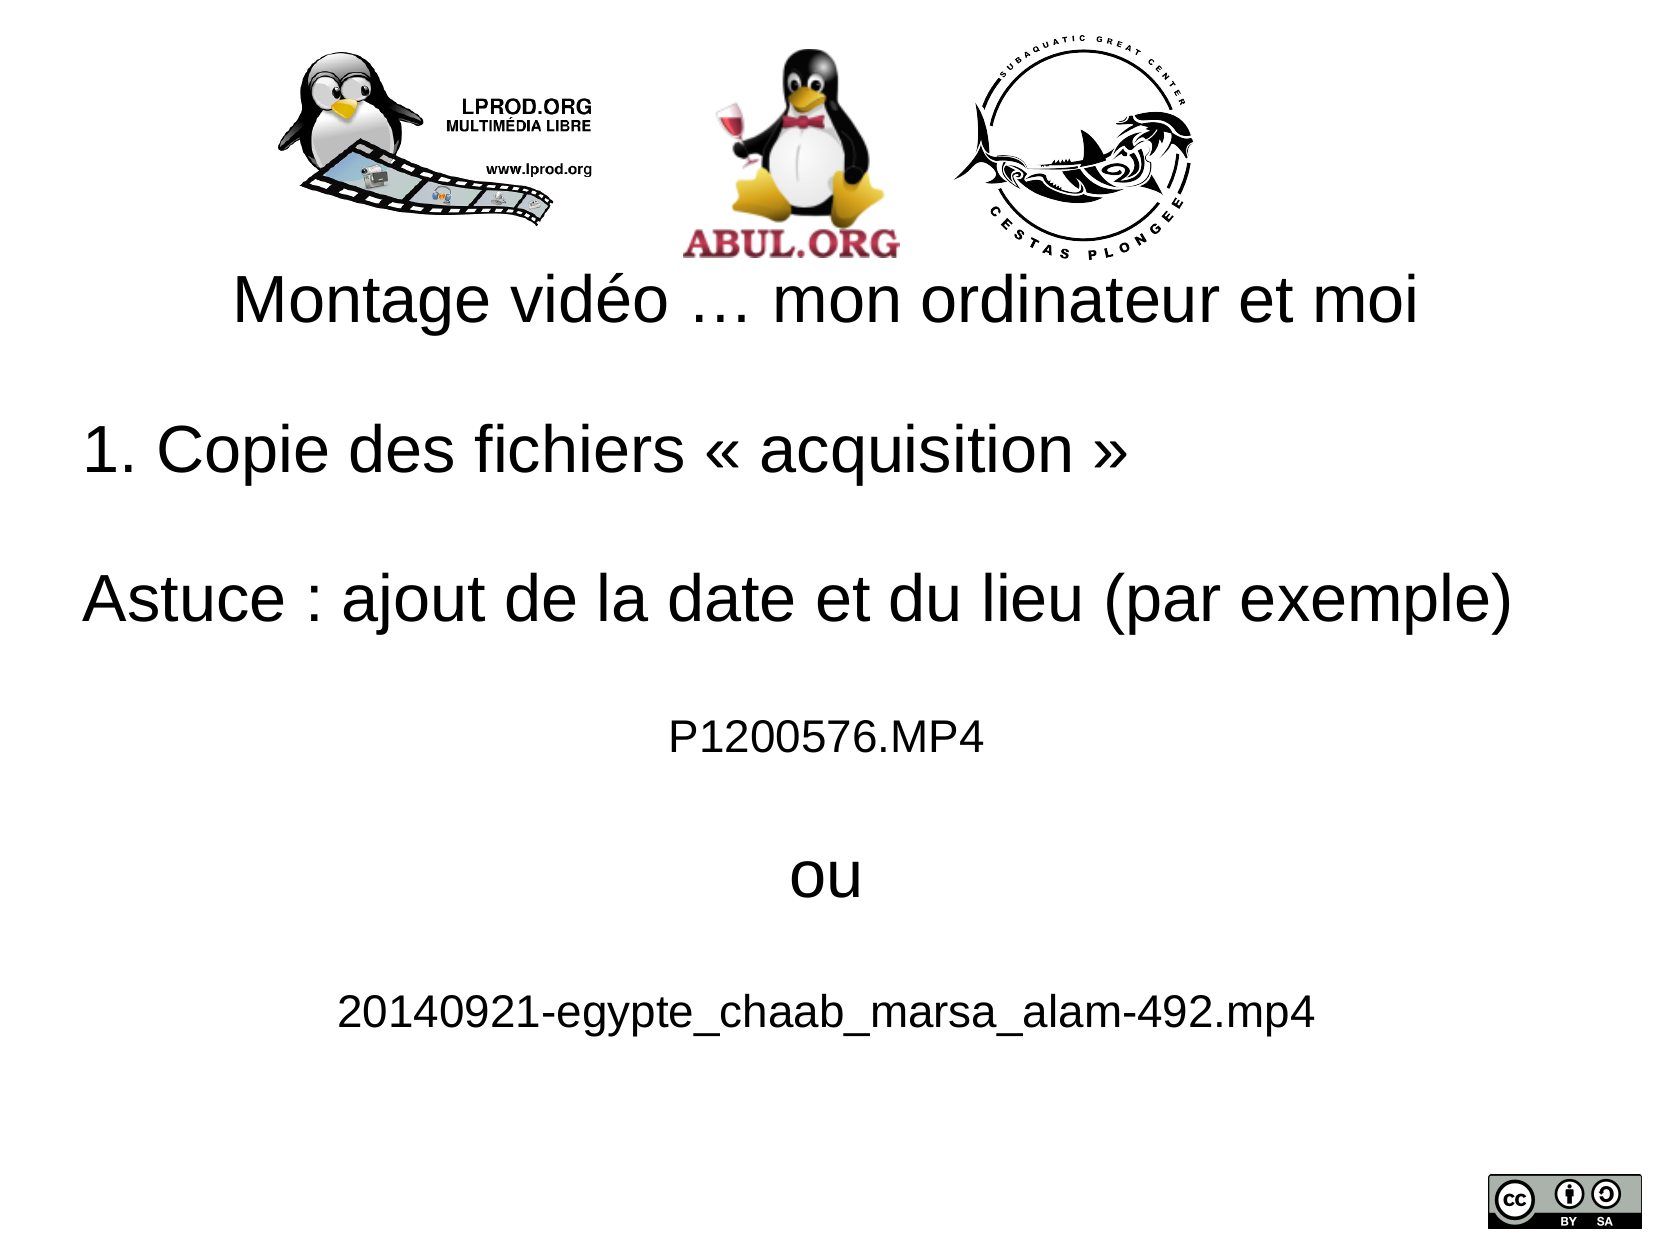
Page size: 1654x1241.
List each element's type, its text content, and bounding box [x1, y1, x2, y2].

picture [683, 49, 900, 258]
subtitle Montage vidéo … mon ordinateur et moi 1. Copie des fichiers « acquisition » Astuce : ajout de la date et du lieu (par exemple) P1200576.MP4 ou 20140921-egypte_chaab_marsa_alam-492.mp4 [82, 262, 1571, 1038]
picture [953, 35, 1193, 260]
picture [276, 50, 603, 258]
picture [1488, 1174, 1642, 1229]
